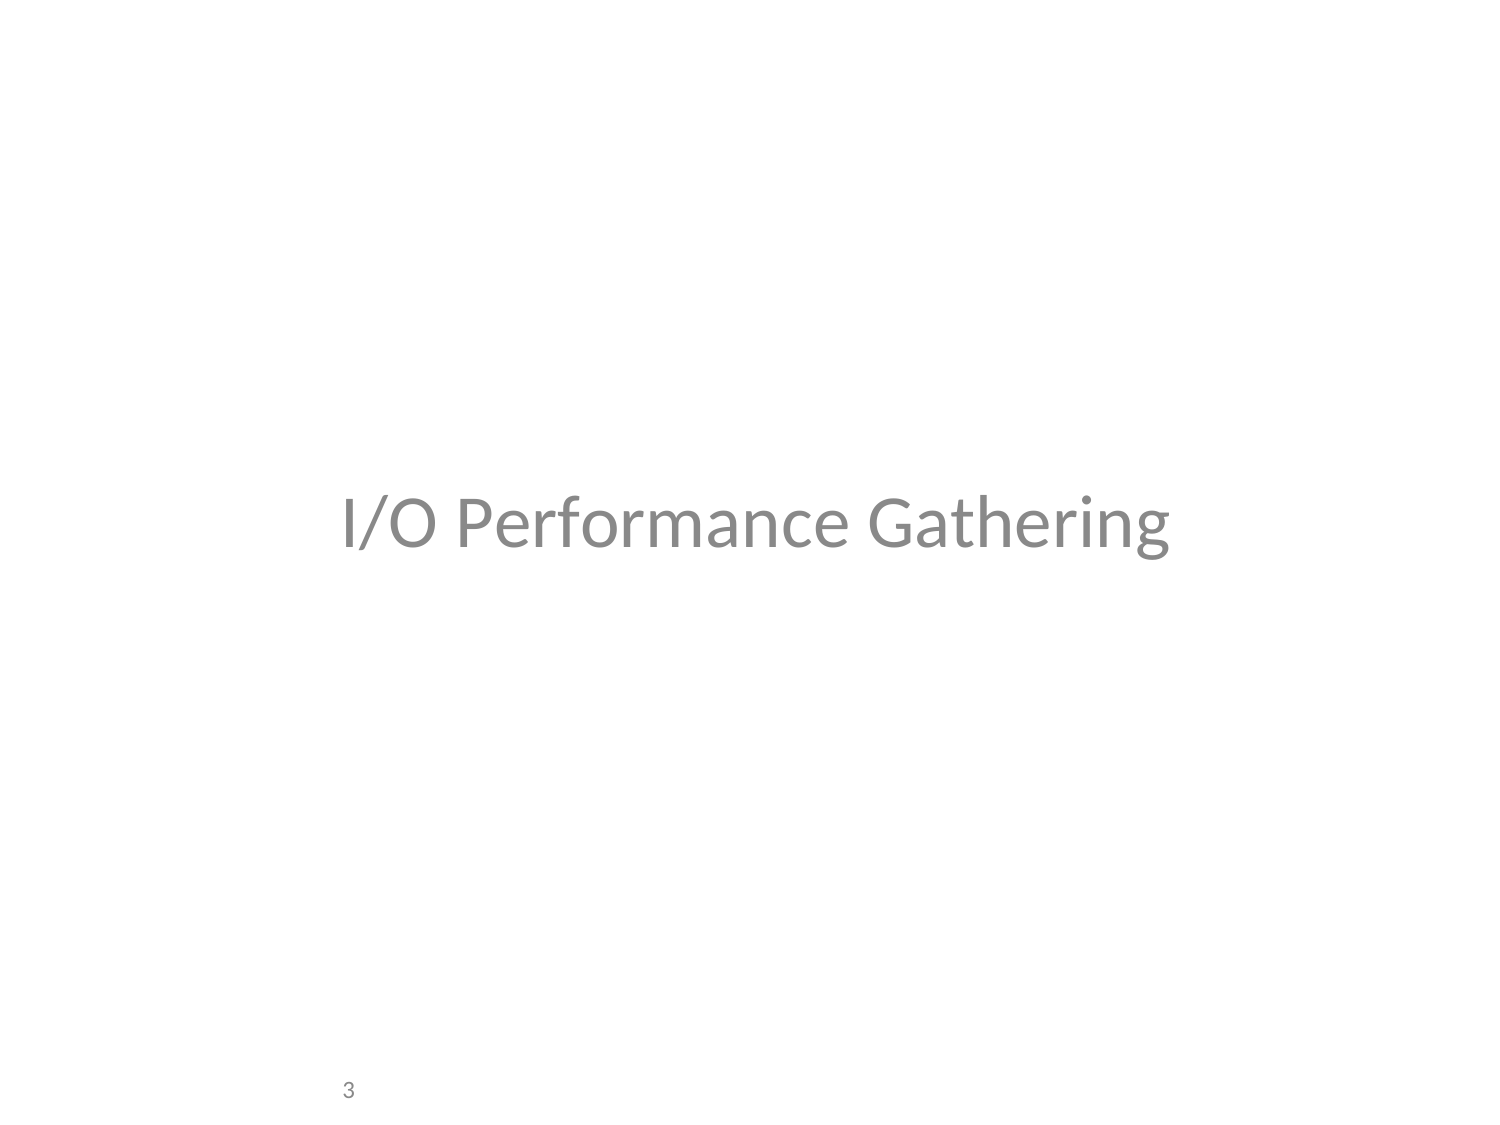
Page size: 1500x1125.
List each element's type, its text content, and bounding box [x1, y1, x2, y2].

text_box <number> [327, 1074, 1207, 1111]
text_box I/O Performance Gathering [118, 439, 1394, 574]
